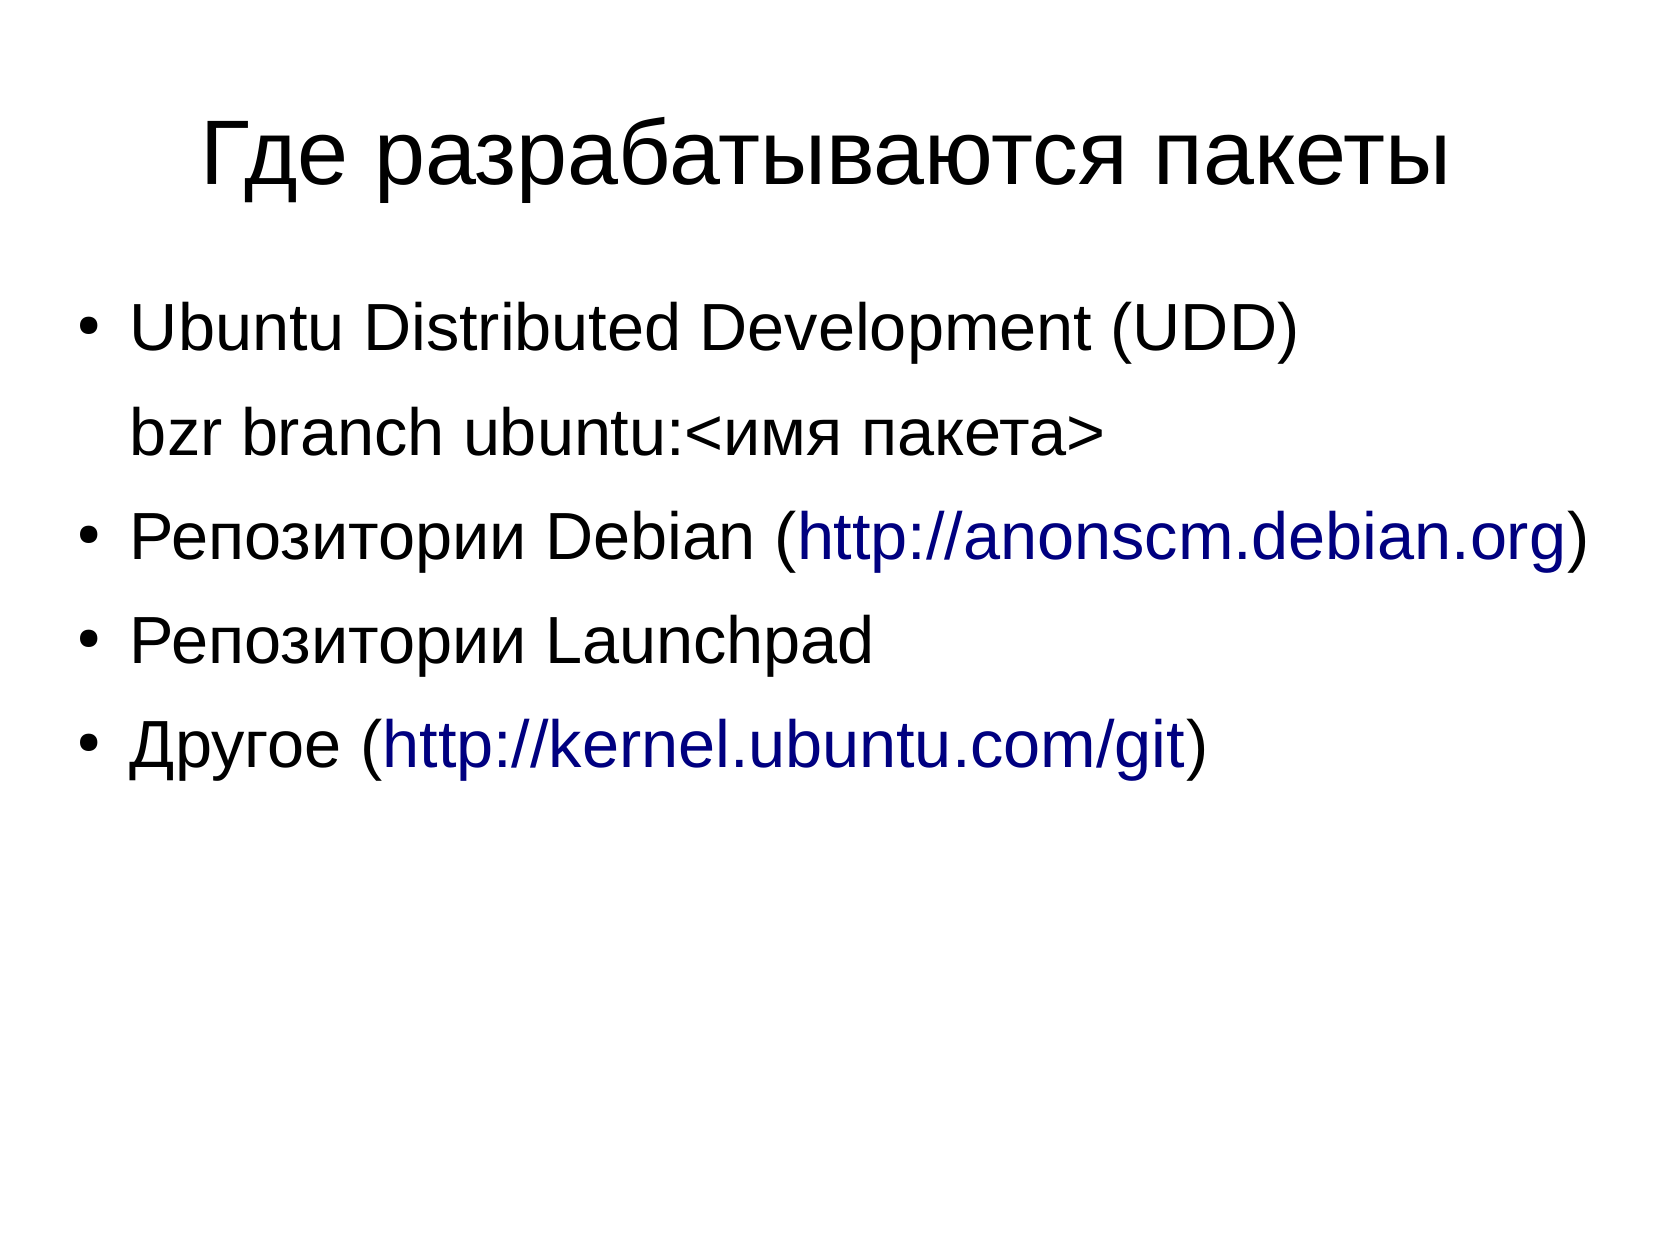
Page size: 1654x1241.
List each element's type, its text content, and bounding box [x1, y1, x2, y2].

list Ubuntu Distributed Development (UDD) bzr branch ubuntu:<имя пакета> Репозитории Debian (http://anonscm.debian.org) Репозитории Launchpad Другое (http://kernel.ubuntu.com/git) [59, 290, 1607, 1010]
title Где разрабатываются пакеты [82, 49, 1571, 257]
